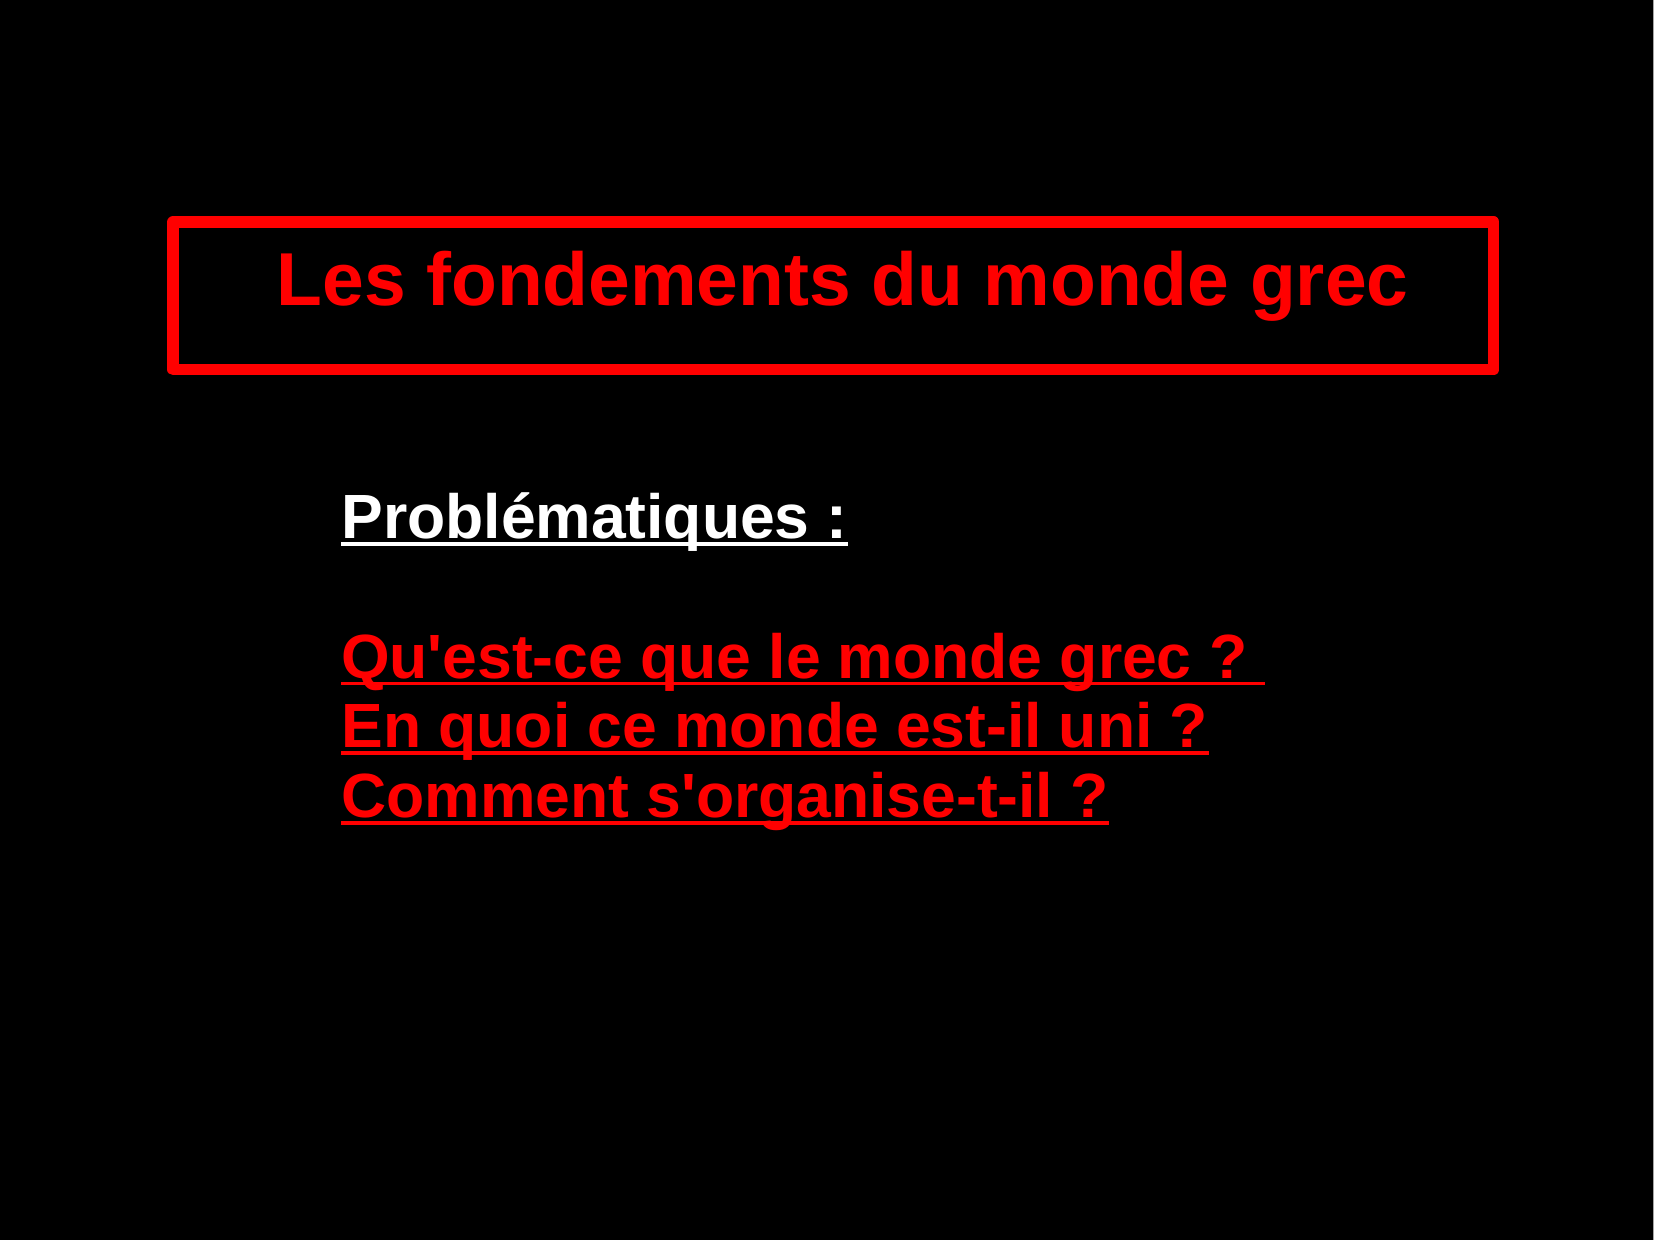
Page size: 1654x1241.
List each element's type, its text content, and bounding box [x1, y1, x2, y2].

text_box Problématiques : Qu'est-ce que le monde grec ? En quoi ce monde est-il uni ? Comment s'organise-t-il ? [326, 474, 1654, 839]
text_box Les fondements du monde grec [179, 228, 1488, 330]
text_box Les fondements du monde grec [93, 62, 1572, 330]
